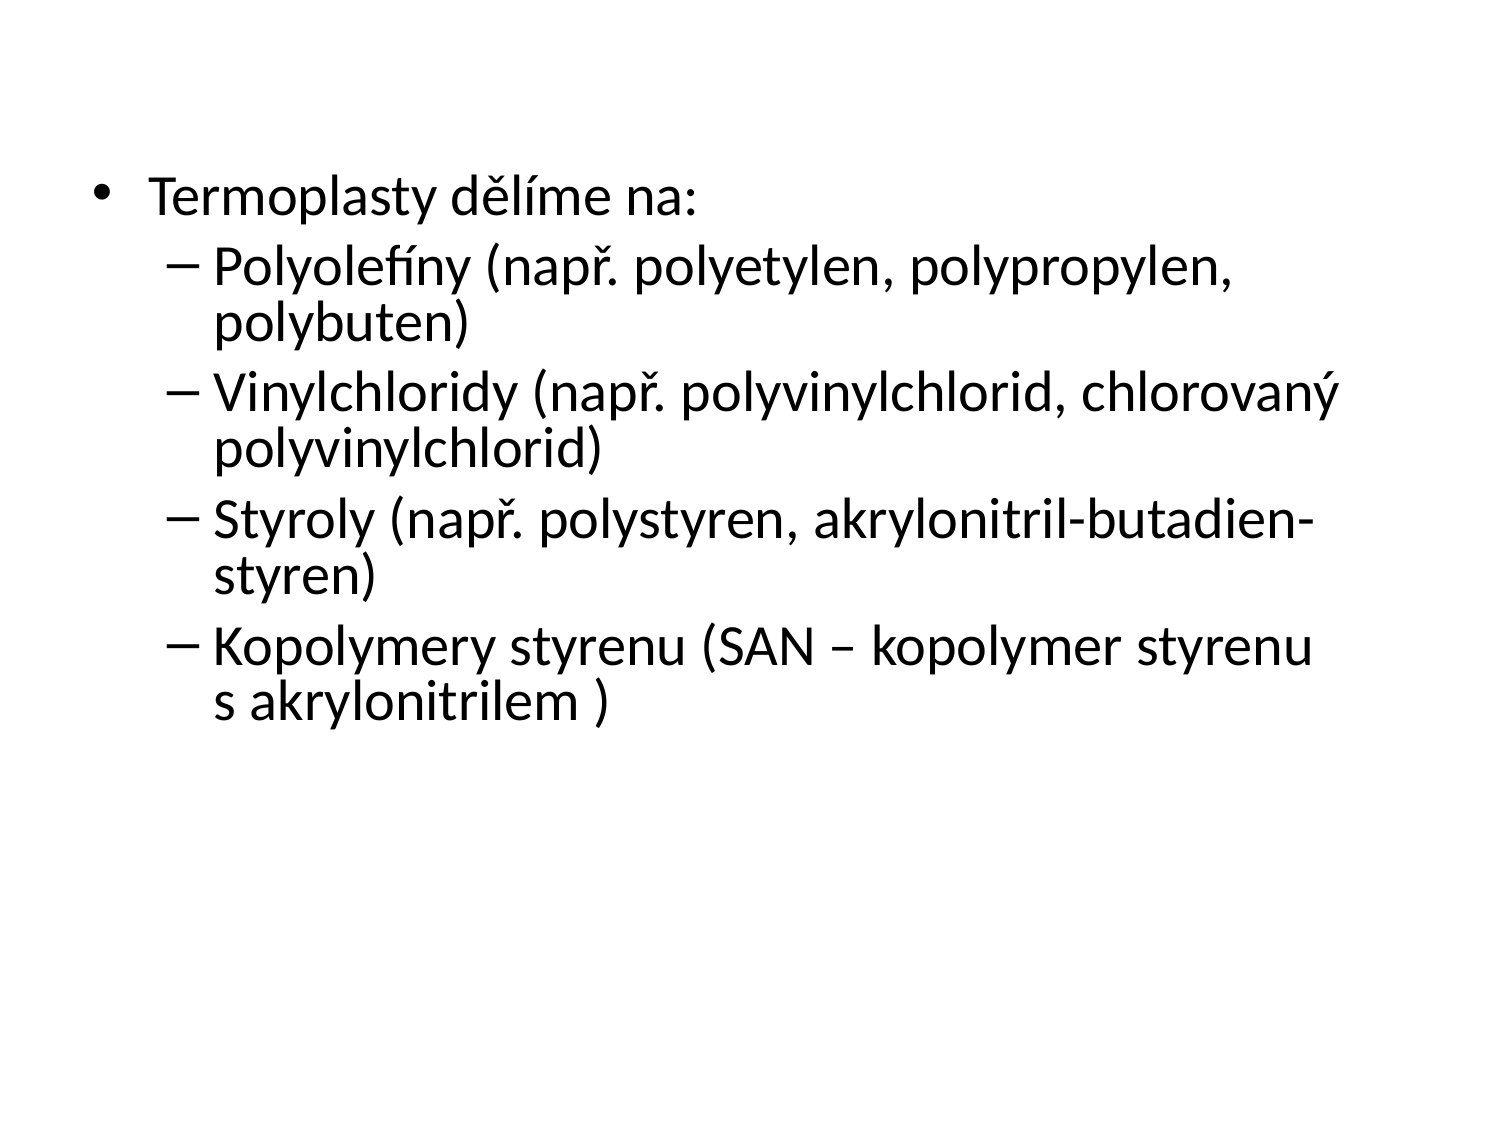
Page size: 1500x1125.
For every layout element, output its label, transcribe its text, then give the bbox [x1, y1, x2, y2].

list Termoplasty dělíme na: Polyolefíny (např. polyetylen, polypropylen, polybuten) Vinylchloridy (např. polyvinylchlorid, chlorovaný polyvinylchlorid) Styroly (např. polystyren, akrylonitril-butadien-styren) Kopolymery styrenu (SAN – kopolymer styrenu s akrylonitrilem ) [76, 78, 1427, 868]
title [75, 45, 1426, 233]
